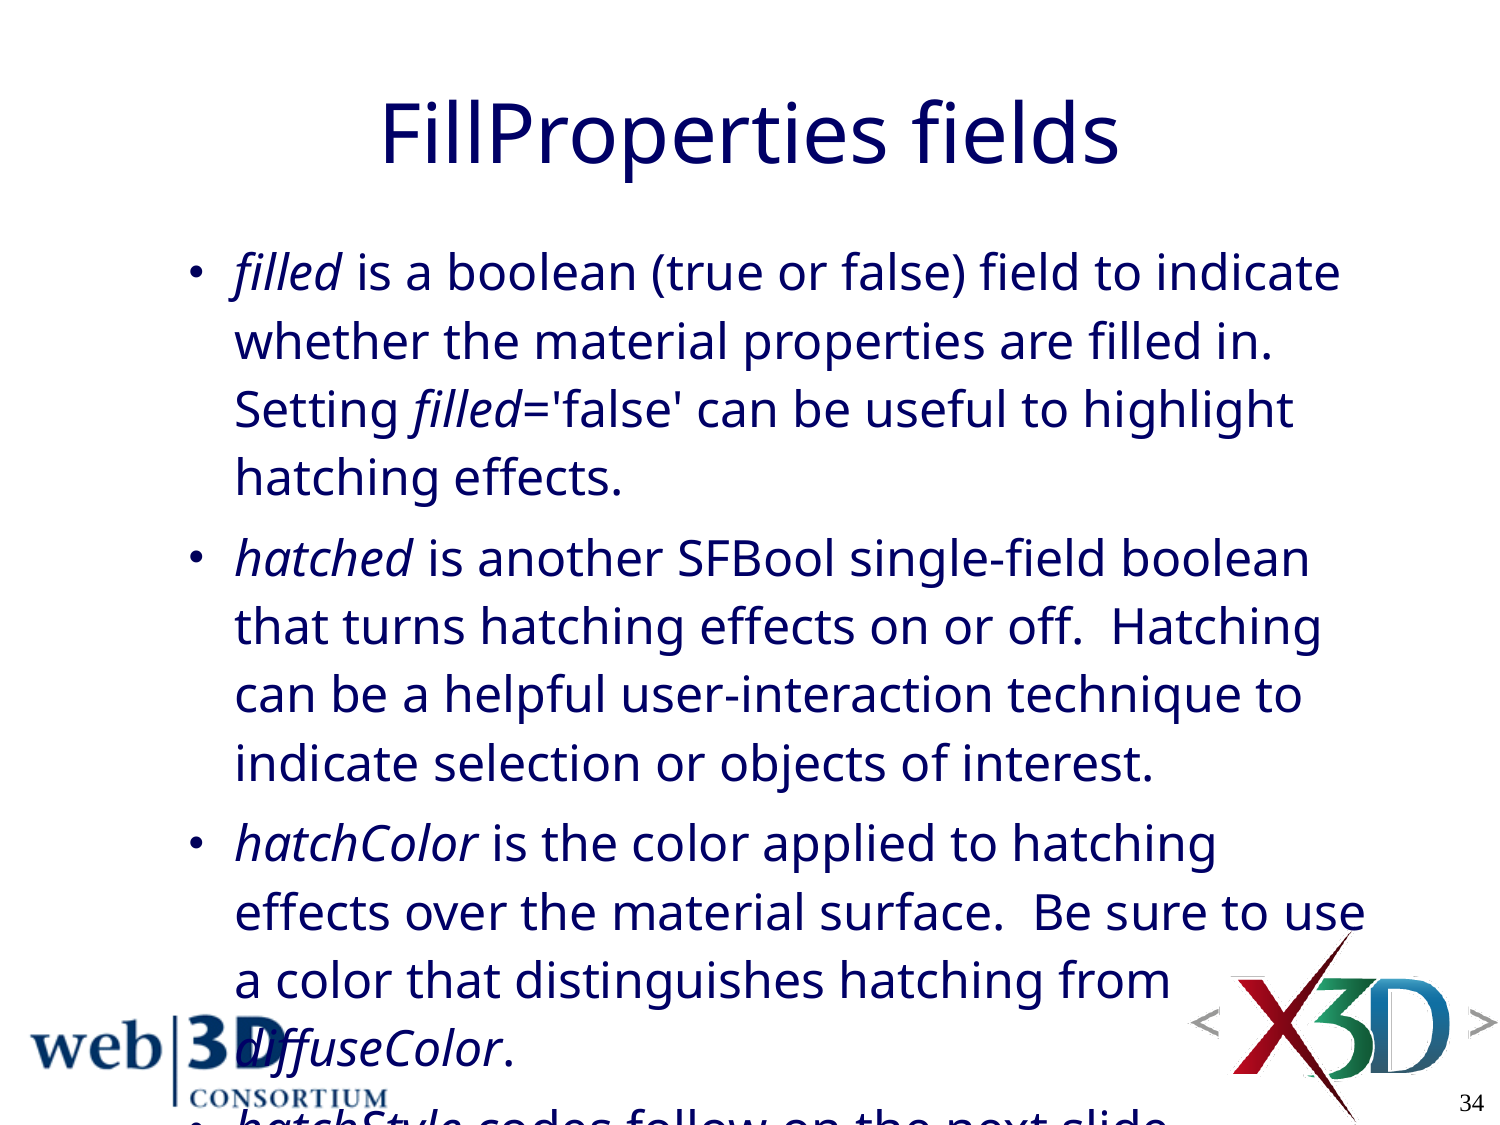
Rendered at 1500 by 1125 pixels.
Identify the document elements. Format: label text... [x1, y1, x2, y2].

list filled is a boolean (true or false) field to indicate whether the material properties are filled in. Setting filled='false' can be useful to highlight hatching effects. hatched is another SFBool single-field boolean that turns hatching effects on or off. Hatching can be a helpful user-interaction technique to indicate selection or objects of interest. hatchColor is the color applied to hatching effects over the material surface. Be sure to use a color that distinguishes hatching from diffuseColor. hatchStyle codes follow on the next slide [112, 237, 1388, 1000]
picture [1187, 926, 1500, 1125]
title FillProperties fields [112, 37, 1388, 225]
picture [12, 998, 413, 1118]
